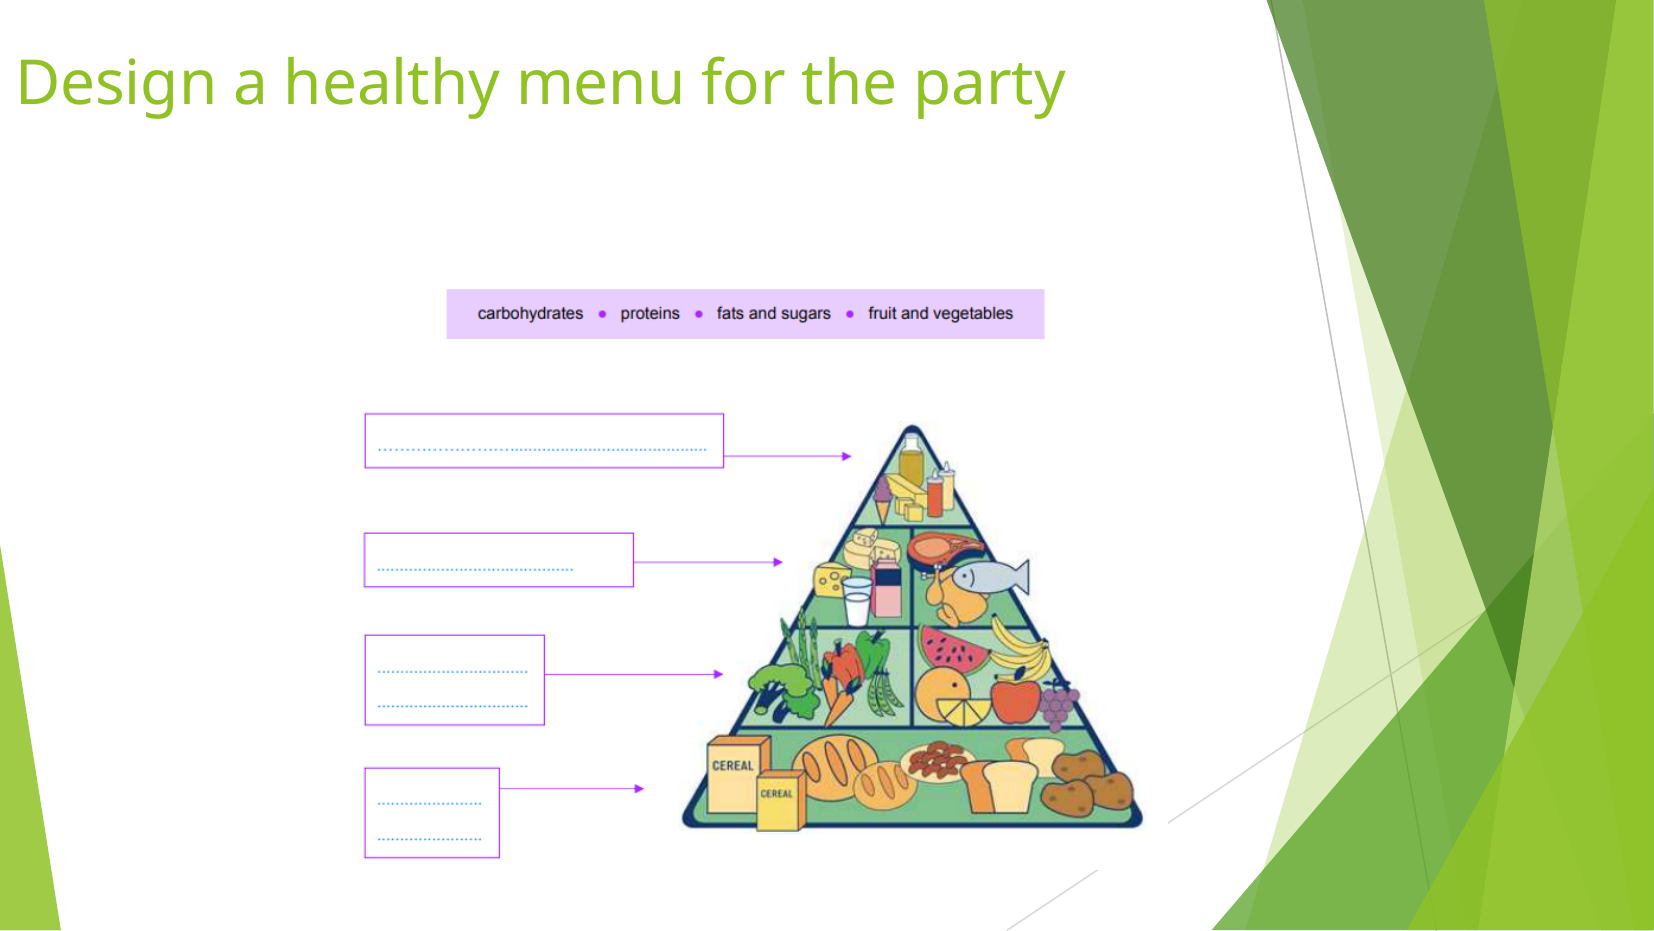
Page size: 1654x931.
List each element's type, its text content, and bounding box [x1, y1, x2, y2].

picture [315, 275, 1168, 871]
title Design a healthy menu for the party [0, 0, 1489, 269]
